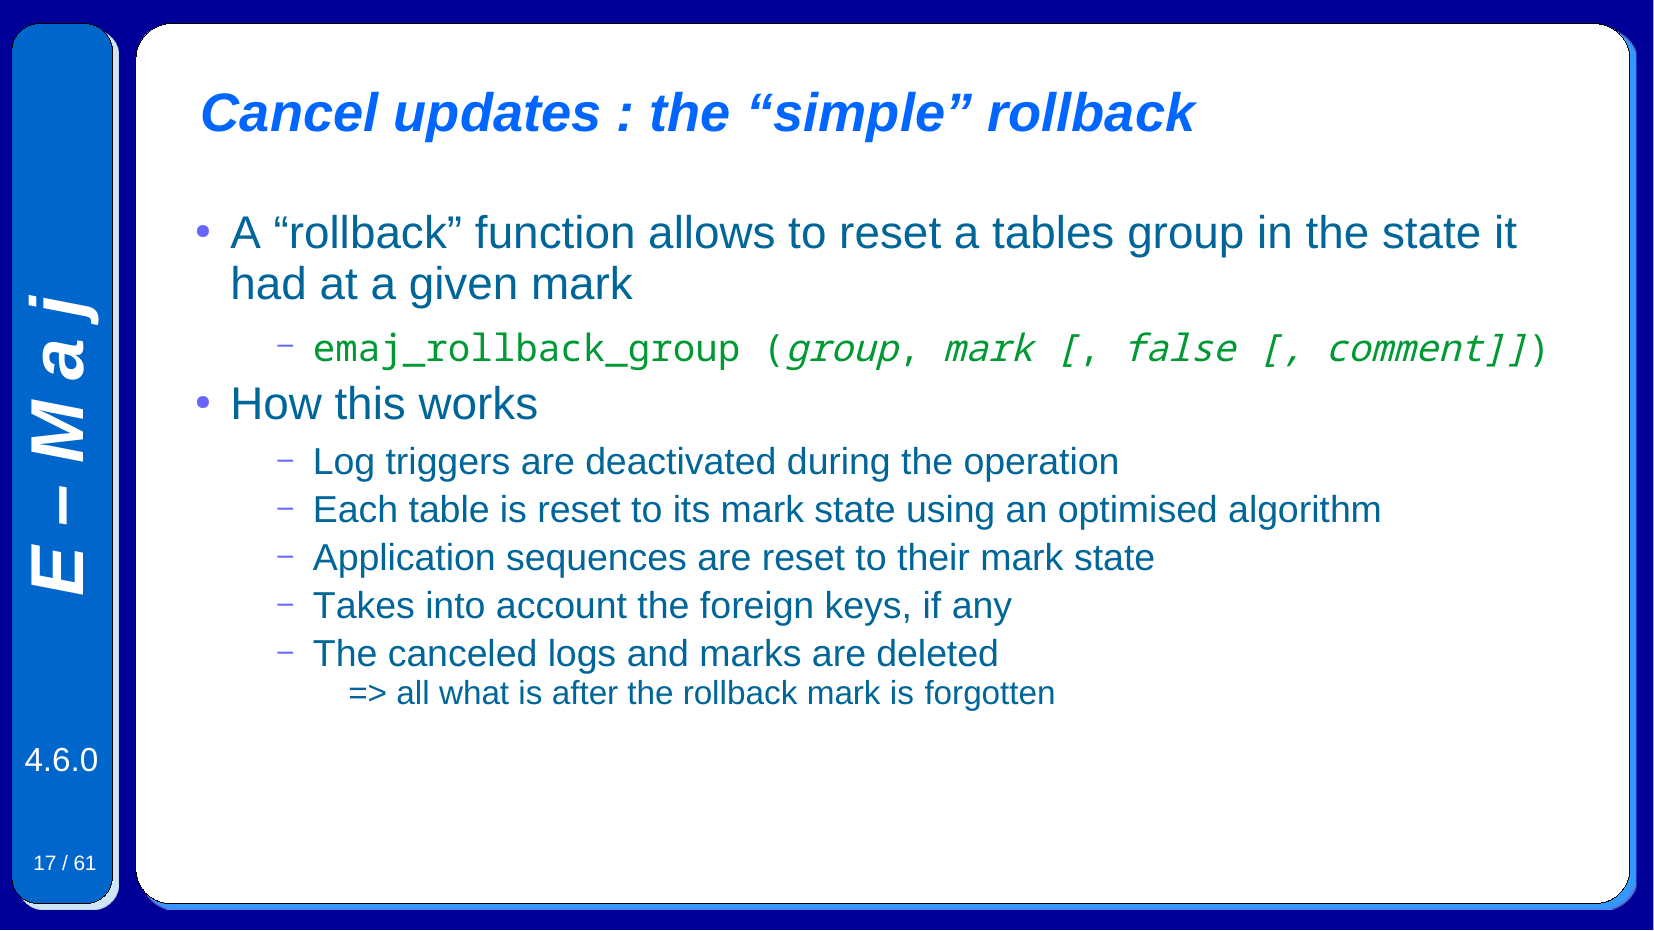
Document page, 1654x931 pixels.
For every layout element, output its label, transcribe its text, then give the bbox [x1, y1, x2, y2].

title Cancel updates : the “simple” rollback [200, 34, 1575, 191]
list A “rollback” function allows to reset a tables group in the state it had at a given mark emaj_rollback_group (group, mark [, false [, comment]]) How this works Log triggers are deactivated during the operation Each table is reset to its mark state using an optimised algorithm Application sequences are reset to their mark state Takes into account the foreign keys, if any The canceled logs and marks are deleted => all what is after the rollback mark is forgotten [177, 206, 1587, 827]
